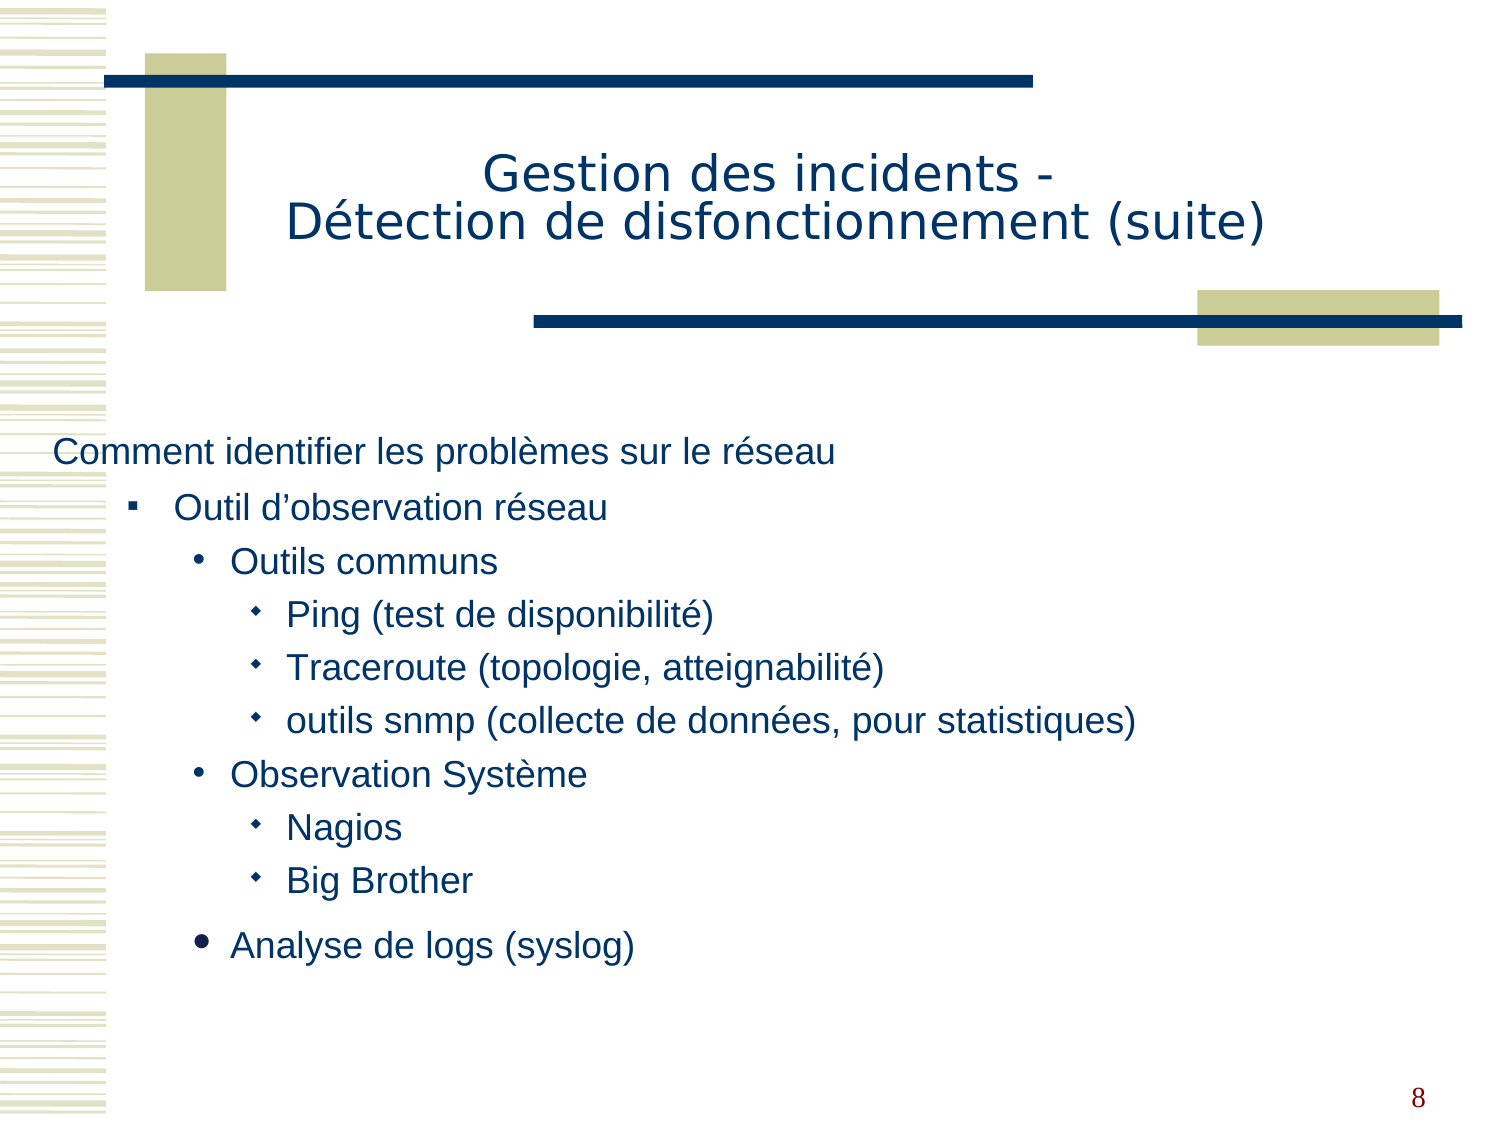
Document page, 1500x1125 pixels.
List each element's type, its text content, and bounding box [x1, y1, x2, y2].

list Comment identifier les problèmes sur le réseau Outil d’observation réseau Outils communs Ping (test de disponibilité) Traceroute (topologie, atteignabilité) outils snmp (collecte de données, pour statistiques) Observation Système Nagios Big Brother Analyse de logs (syslog) [37, 412, 1438, 1026]
title Gestion des incidents - Détection de disfonctionnement (suite) [137, 87, 1400, 315]
